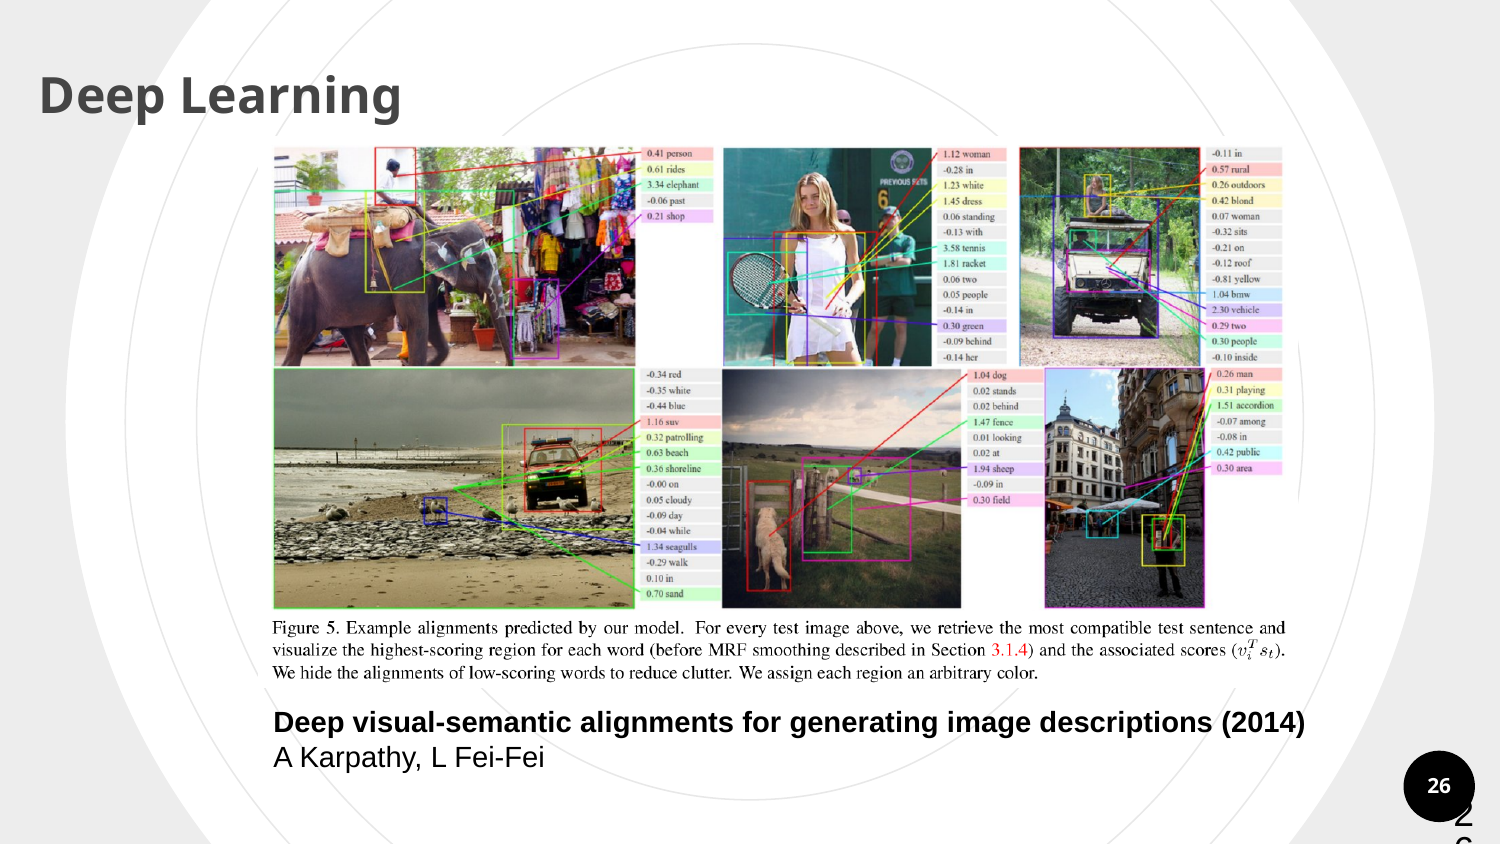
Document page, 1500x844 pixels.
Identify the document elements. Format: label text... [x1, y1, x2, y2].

slide_number 1 [1403, 750, 1475, 823]
text_box Deep Learning [38, 39, 1461, 149]
text_box Deep visual-semantic alignments for generating image descriptions (2014) A Karpathy, L Fei-Fei [258, 688, 1399, 789]
picture [258, 136, 1298, 689]
